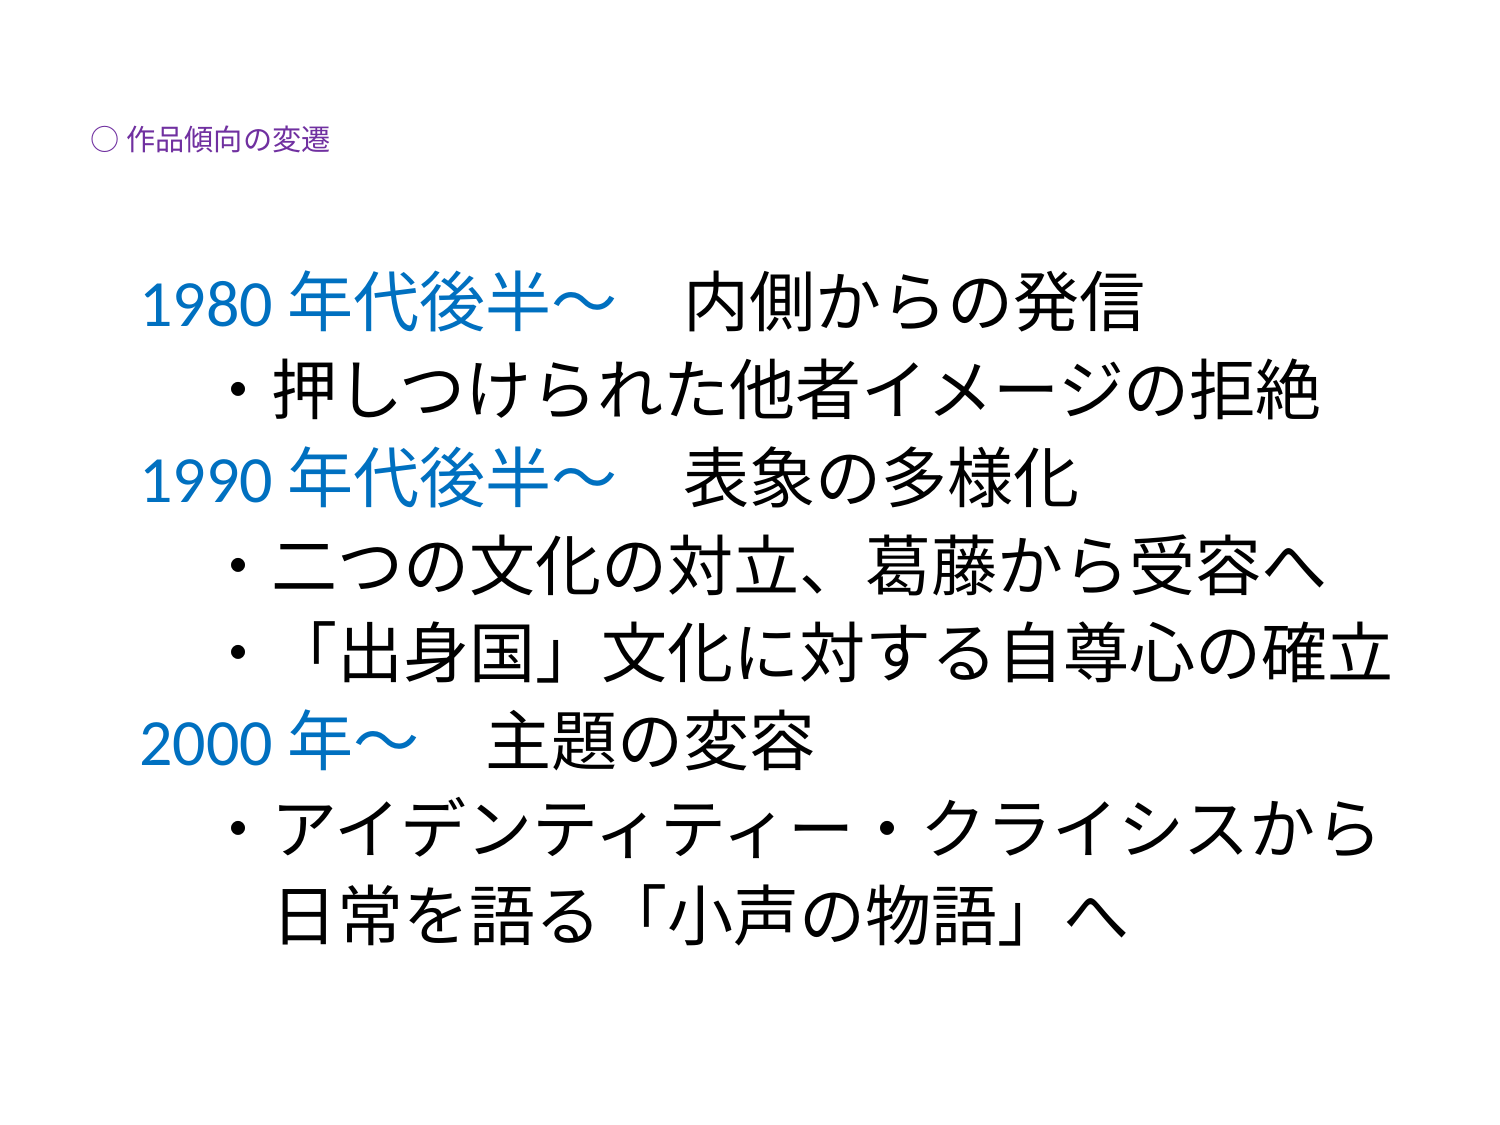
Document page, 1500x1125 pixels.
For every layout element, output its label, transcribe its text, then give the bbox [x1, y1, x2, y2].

title ○作品傾向の変遷 [64, 90, 1415, 197]
list 1980年代後半～ 内側からの発信 ・押しつけられた他者イメージの拒絶 1990年代後半～ 表象の多様化 ・二つの文化の対立、葛藤から受容へ ・「出身国」文化に対する自尊心の確立 2000年～ 主題の変容 ・アイデンティティー・クライシスから 日常を語る「小声の物語」へ [41, 208, 1447, 1047]
